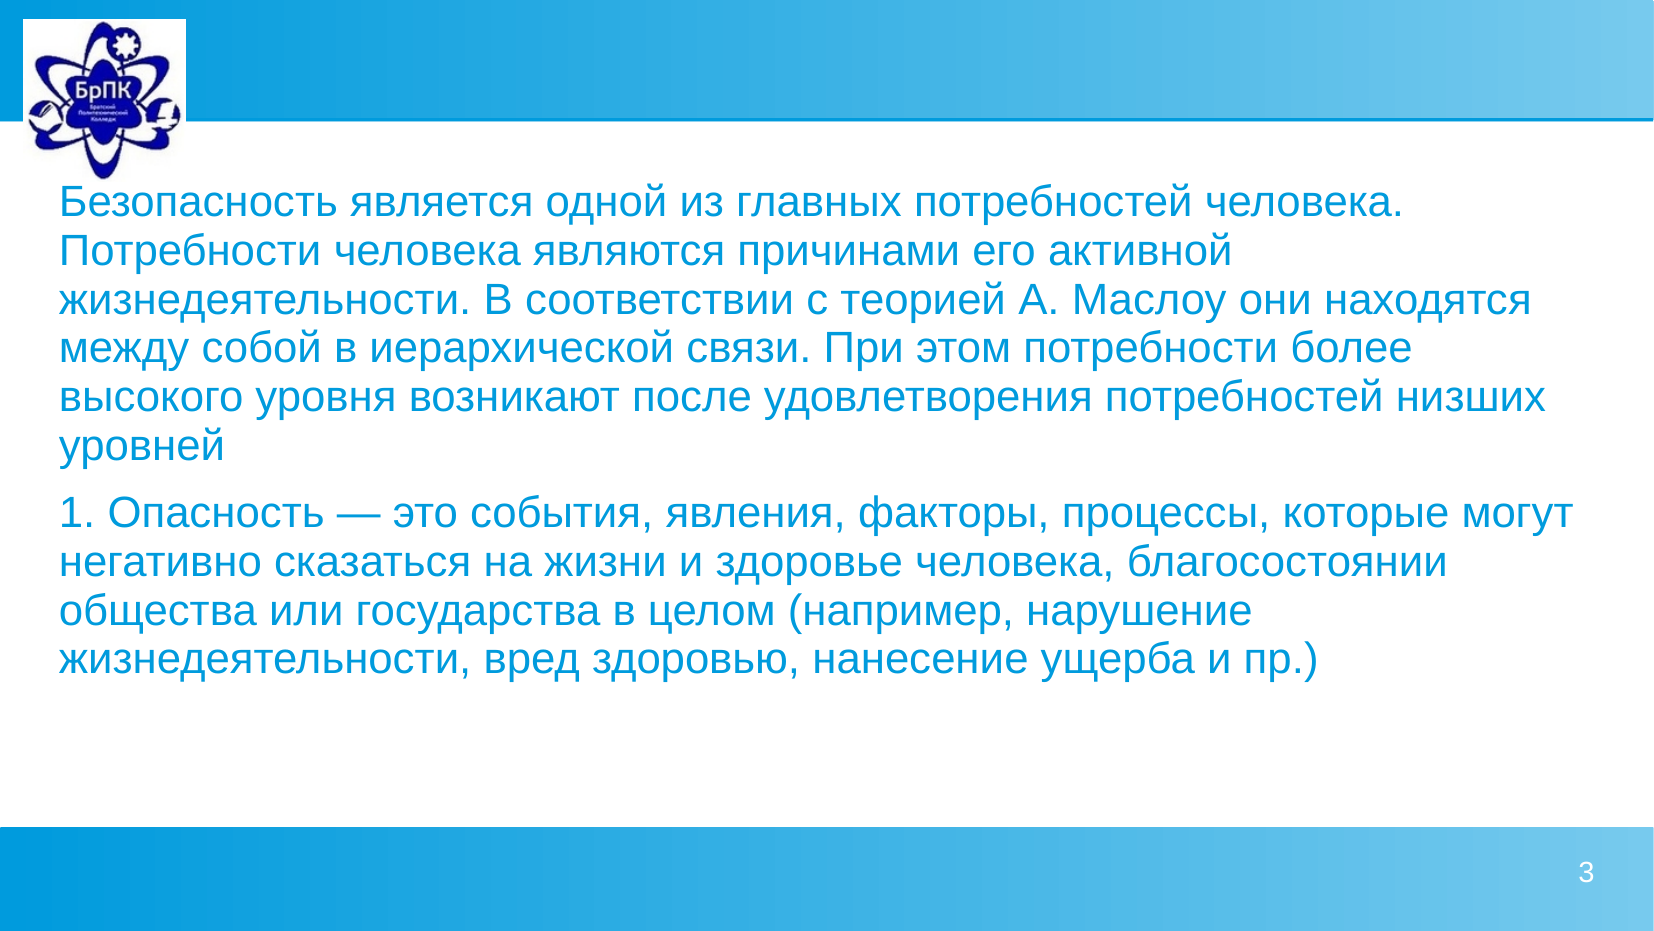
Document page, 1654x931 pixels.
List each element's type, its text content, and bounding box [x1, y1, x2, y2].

picture [23, 20, 186, 182]
list Безопасность является одной из главных потребностей человека. Потребности человека являются причинами его активной жизнедеятельности. В соответствии с теорией А. Маслоу они находятся между собой в иерархической связи. При этом потребности более высокого уровня возникают после удовлетворения потребностей низших уровней 1. Опасность — это события, явления, факторы, процессы, которые могут негативно сказаться на жизни и здоровье человека, благосостоянии общества или государства в целом (например, нарушение жизнедеятельности, вред здоровью, нанесение ущерба и пр.) [59, 177, 1595, 768]
